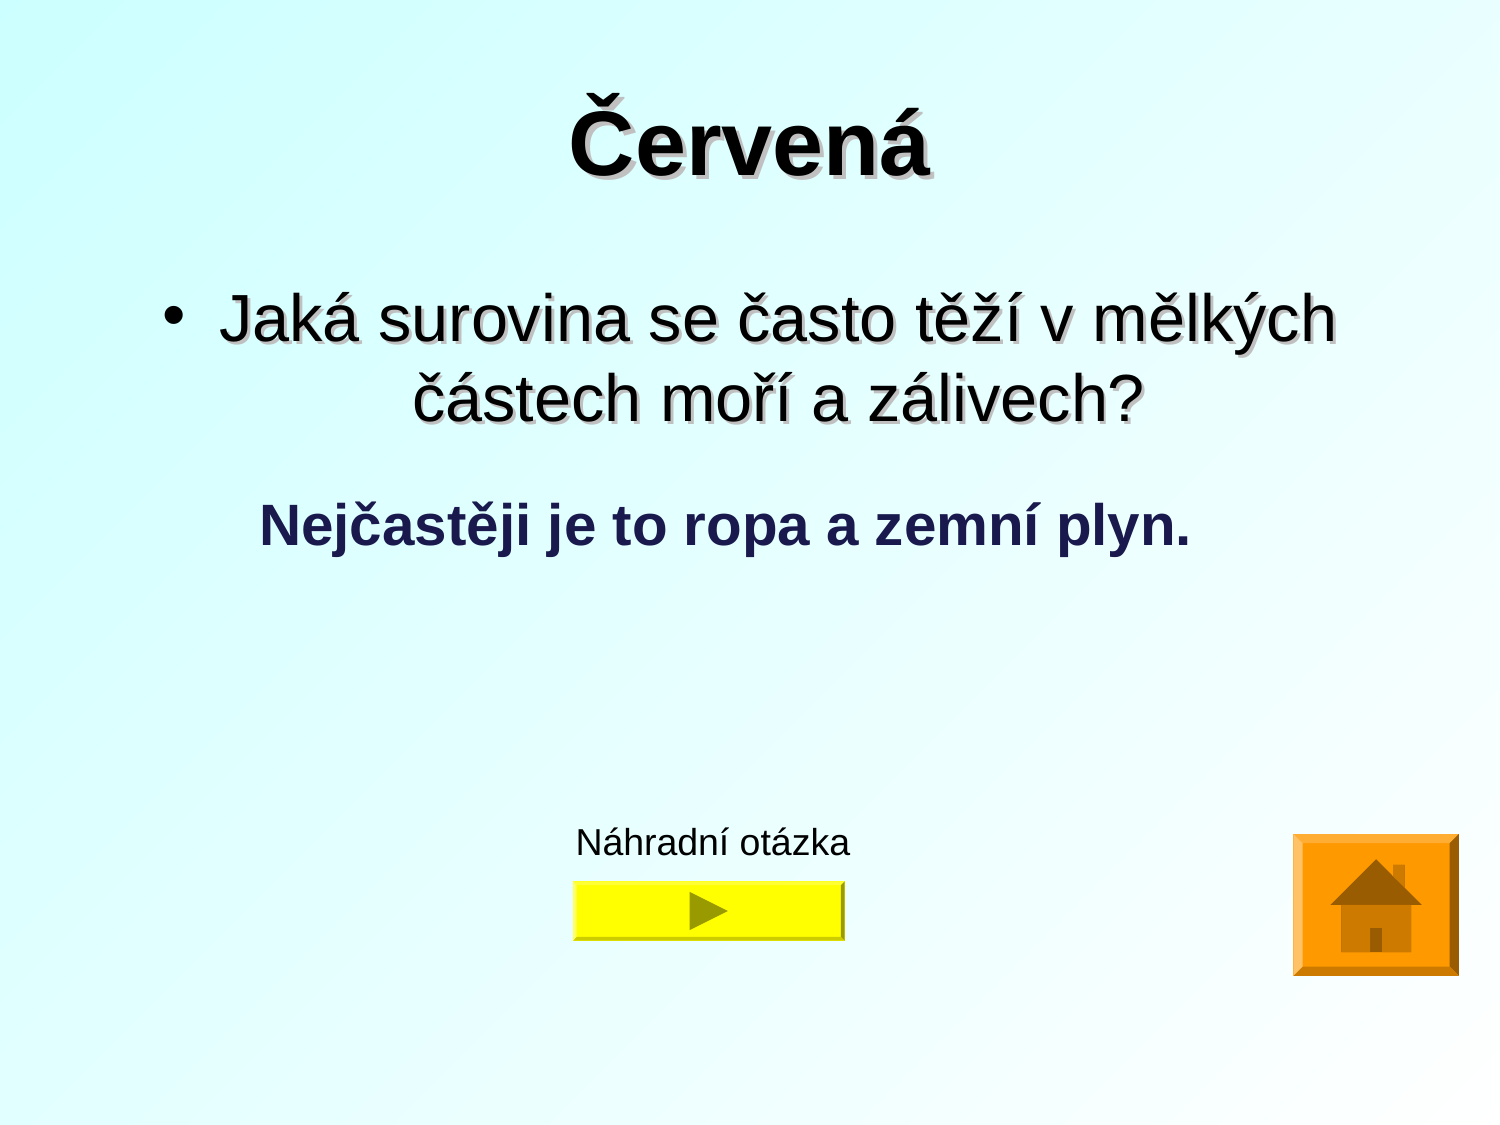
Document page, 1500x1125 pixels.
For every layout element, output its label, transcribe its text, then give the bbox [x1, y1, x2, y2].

title Červená [75, 45, 1426, 233]
text_box Nejčastěji je to ropa a zemní plyn. [218, 479, 1235, 566]
text_box Náhradní otázka [560, 810, 880, 872]
text_box [574, 881, 845, 941]
text_box [1295, 834, 1459, 976]
list Jaká surovina se často těží v mělkých částech moří a zálivech? [76, 267, 1425, 461]
